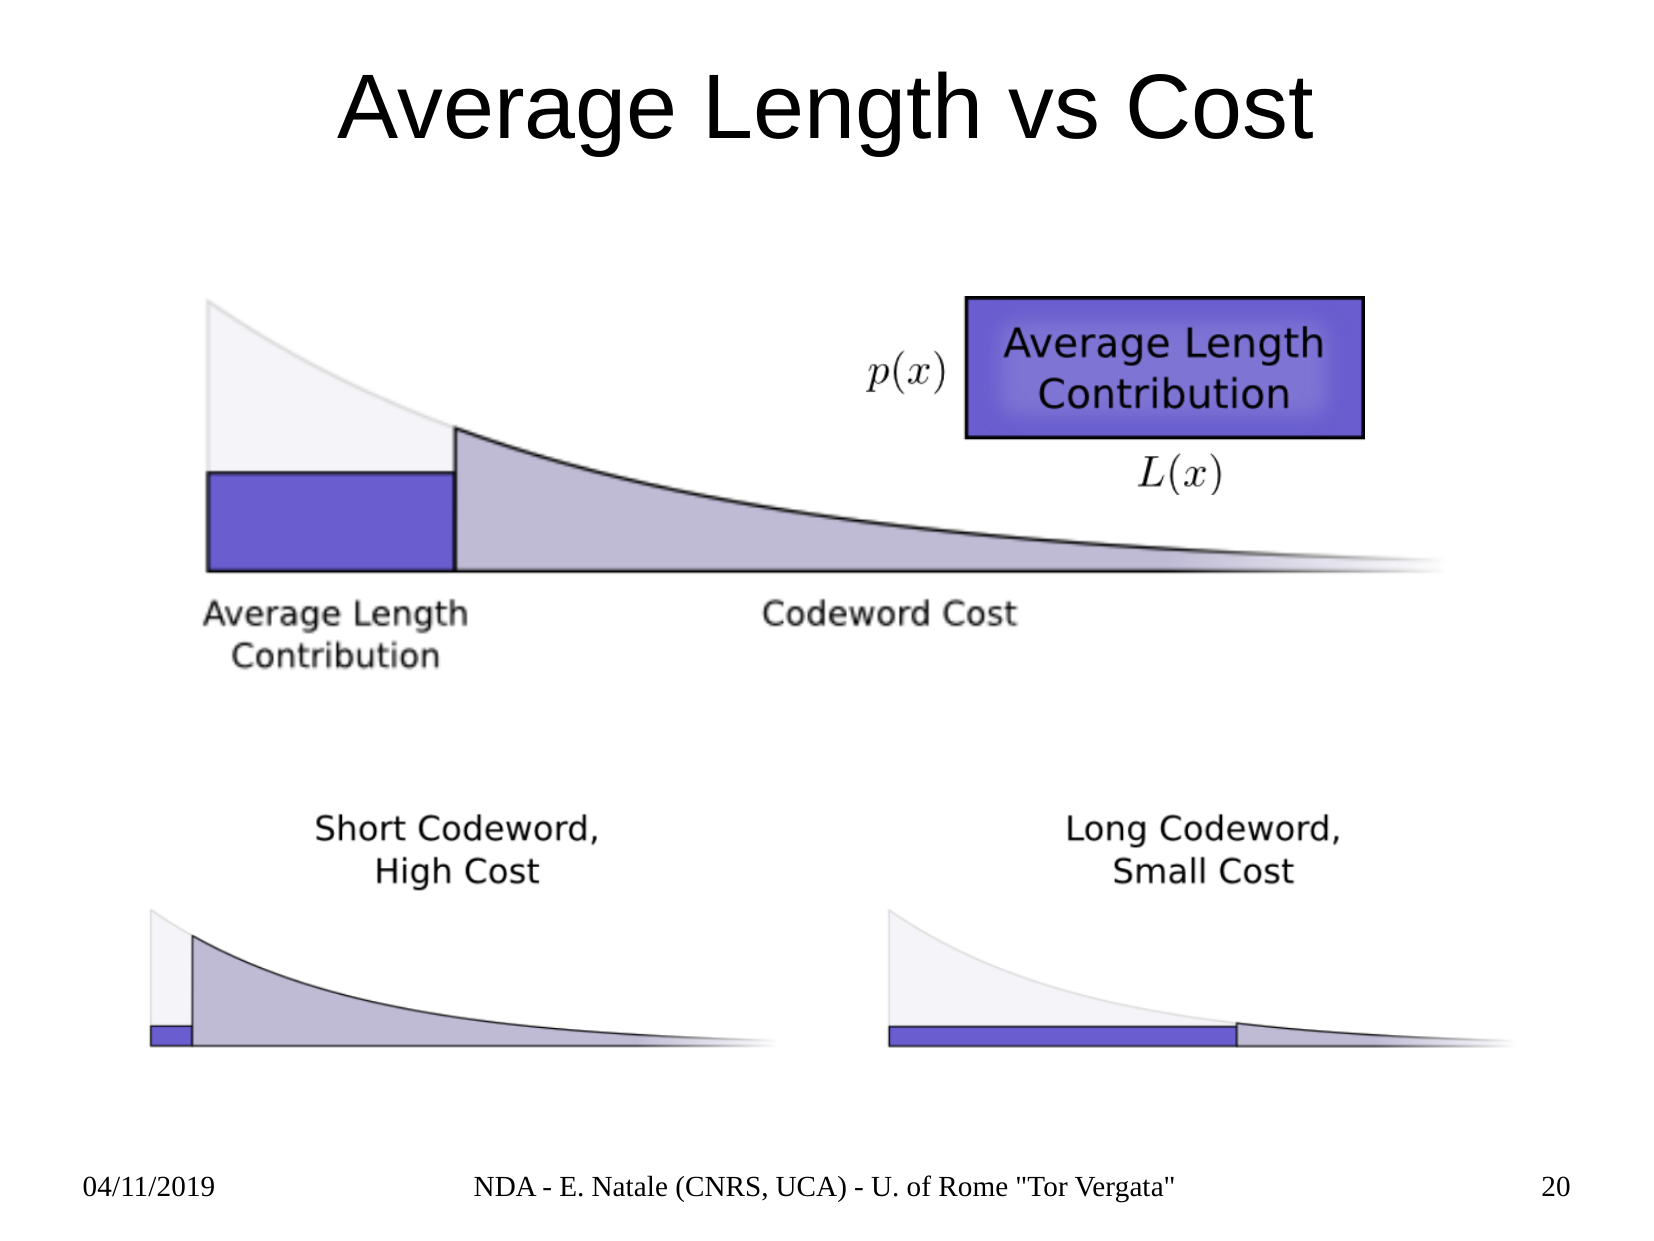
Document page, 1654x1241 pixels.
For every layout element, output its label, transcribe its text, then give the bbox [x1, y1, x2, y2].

picture [181, 275, 1474, 700]
title Average Length vs Cost [82, 49, 1571, 165]
picture [111, 769, 1547, 1094]
